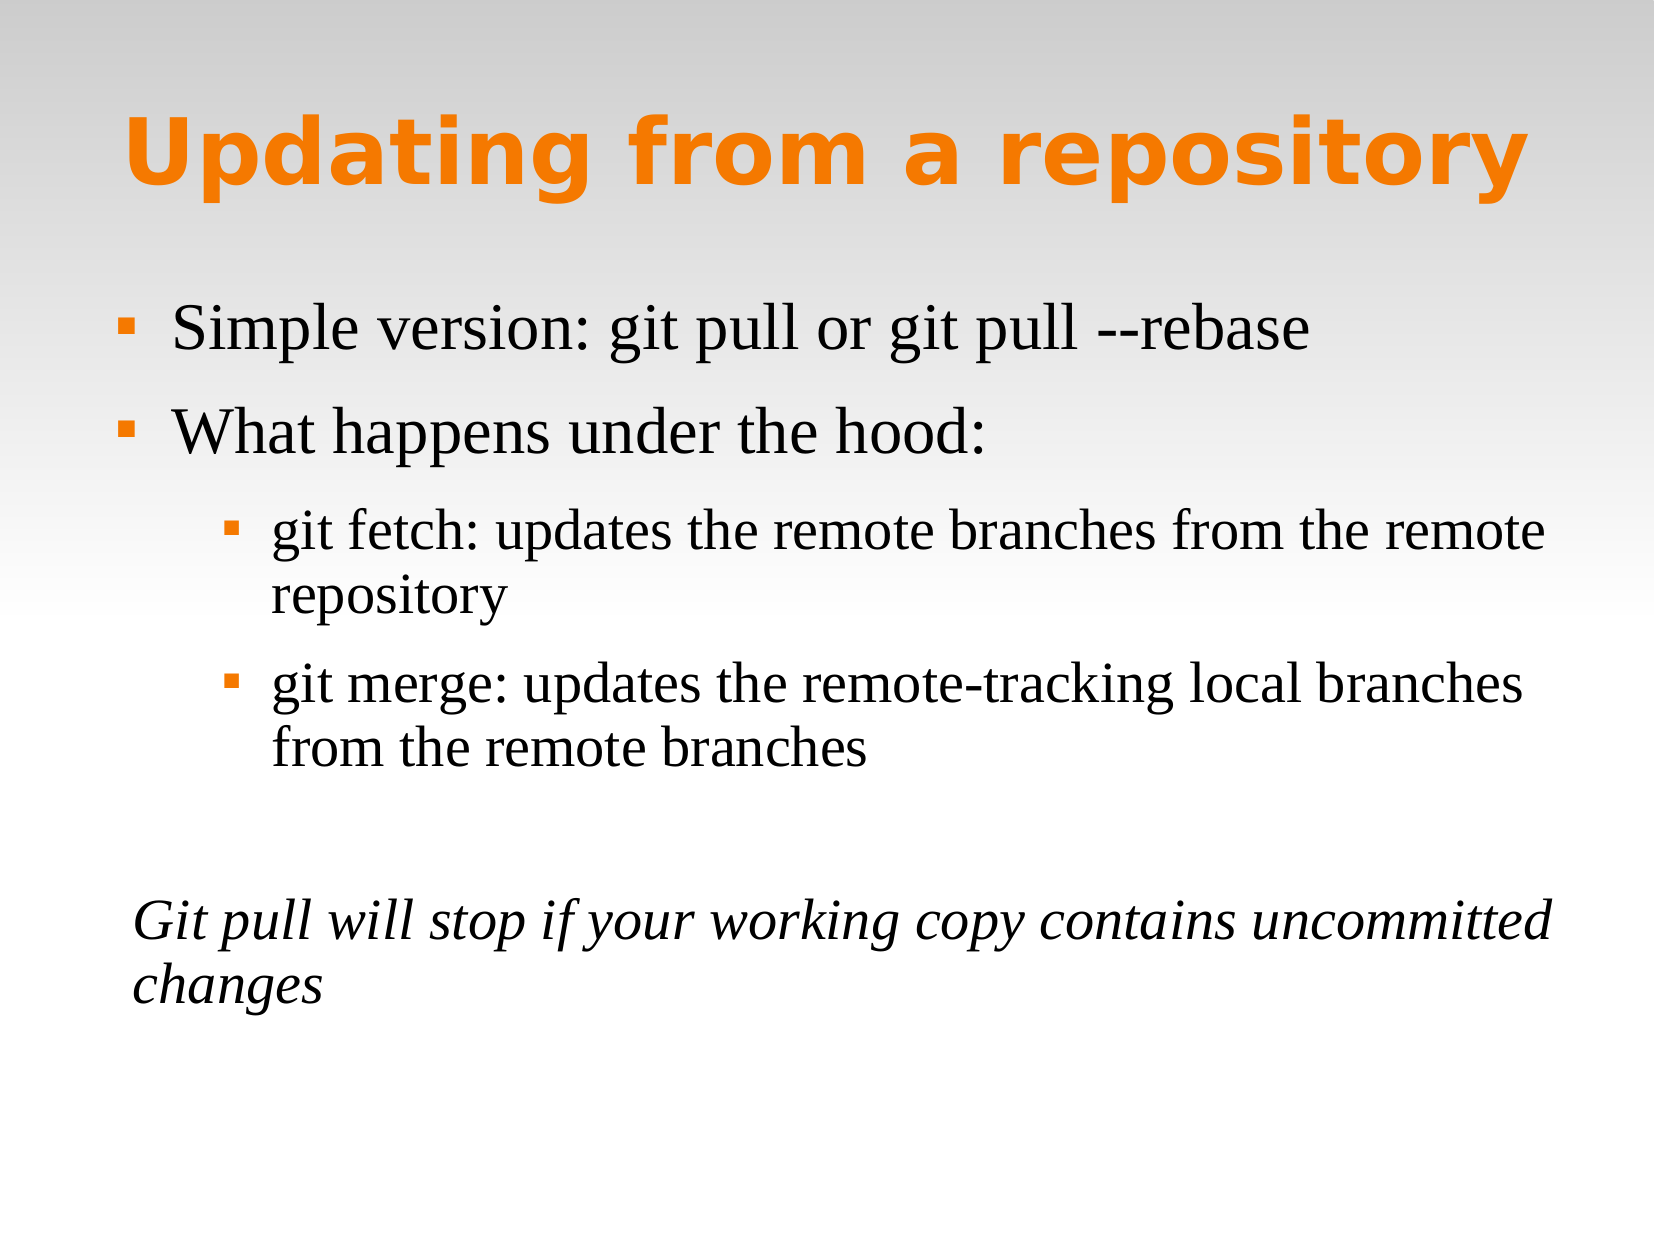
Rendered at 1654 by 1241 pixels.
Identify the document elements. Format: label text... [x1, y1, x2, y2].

text_box Git pull will stop if your working copy contains uncommitted changes [118, 879, 1595, 1058]
list Simple version: git pull or git pull --rebase What happens under the hood: git fetch: updates the remote branches from the remote repository git merge: updates the remote-tracking local branches from the remote branches [82, 290, 1571, 857]
title Updating from a repository [82, 56, 1571, 250]
